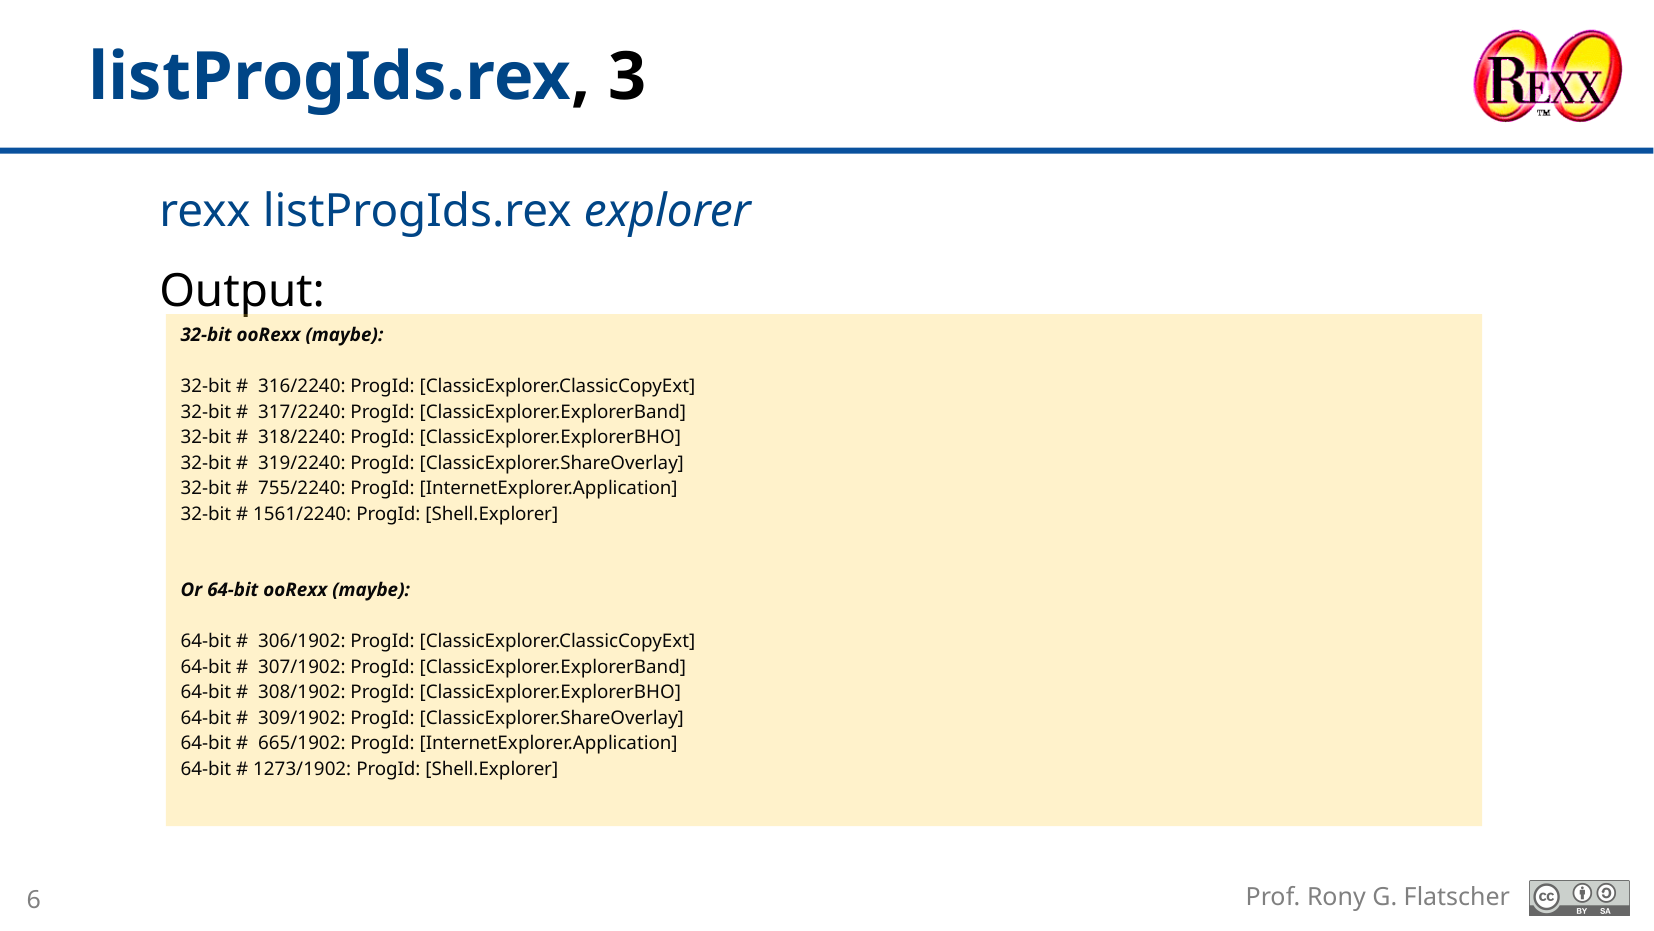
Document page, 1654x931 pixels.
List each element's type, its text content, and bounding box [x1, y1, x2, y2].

title listProgIds.rex, 3 [29, 0, 1654, 148]
list rexx listProgIds.rex explorer Output: [88, 177, 1577, 857]
text_box 32-bit ooRexx (maybe): 32-bit # 316/2240: ProgId: [ClassicExplorer.ClassicCopyExt] 32-bit # 317/2240: ProgId: [ClassicExplorer.ExplorerBand] 32-bit # 318/2240: ProgId: [ClassicExplorer.ExplorerBHO] 32-bit # 319/2240: ProgId: [ClassicExplorer.ShareOverlay] 32-bit # 755/2240: ProgId: [InternetExplorer.Application] 32-bit # 1561/2240: ProgId: [Shell.Explorer] Or 64-bit ooRexx (maybe): 64-bit # 306/1902: ProgId: [ClassicExplorer.ClassicCopyExt] 64-bit # 307/1902: ProgId: [ClassicExplorer.ExplorerBand] 64-bit # 308/1902: ProgId: [ClassicExplorer.ExplorerBHO] 64-bit # 309/1902: ProgId: [ClassicExplorer.ShareOverlay] 64-bit # 665/1902: ProgId: [InternetExplorer.Application] 64-bit # 1273/1902: ProgId: [Shell.Explorer] [165, 314, 1483, 827]
